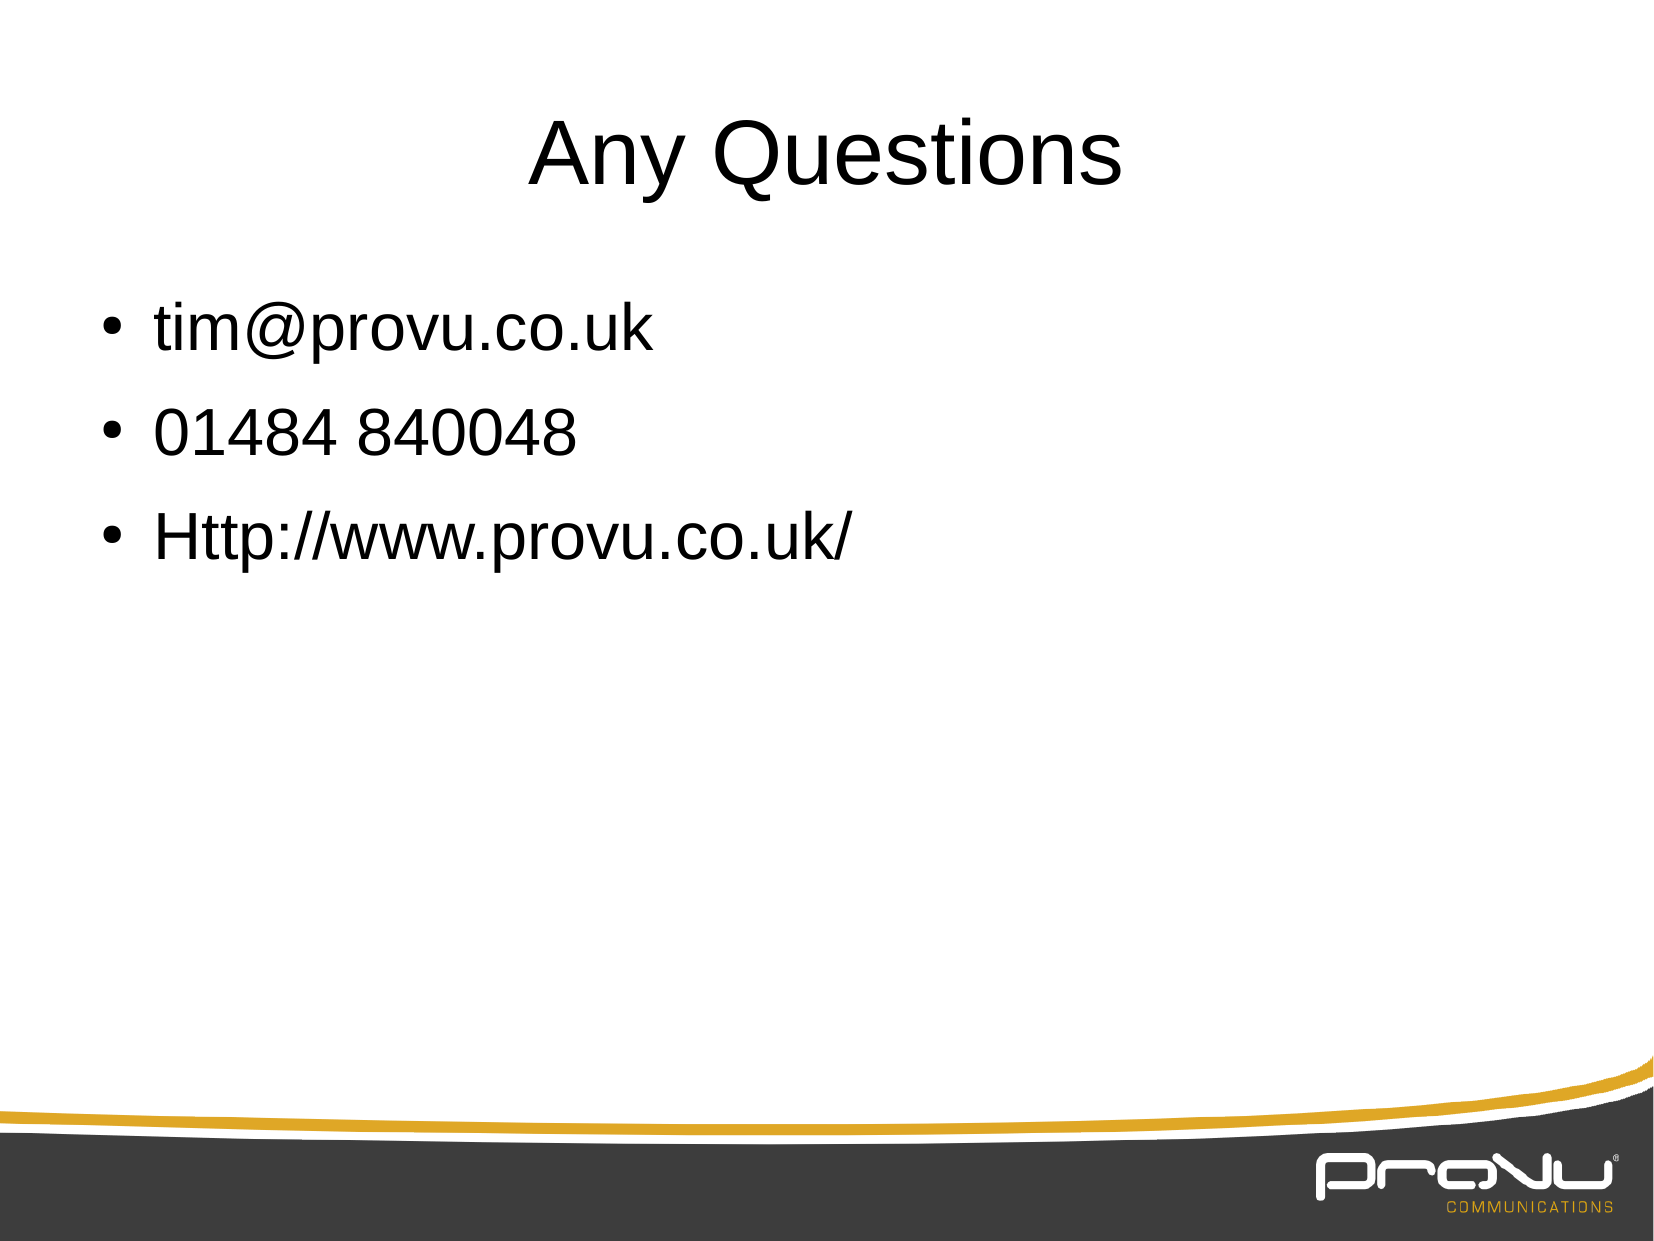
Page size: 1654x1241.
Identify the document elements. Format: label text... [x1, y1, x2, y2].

title Any Questions [82, 49, 1571, 257]
picture [0, 1039, 1654, 1241]
list tim@provu.co.uk 01484 840048 Http://www.provu.co.uk/ [82, 290, 1571, 1109]
